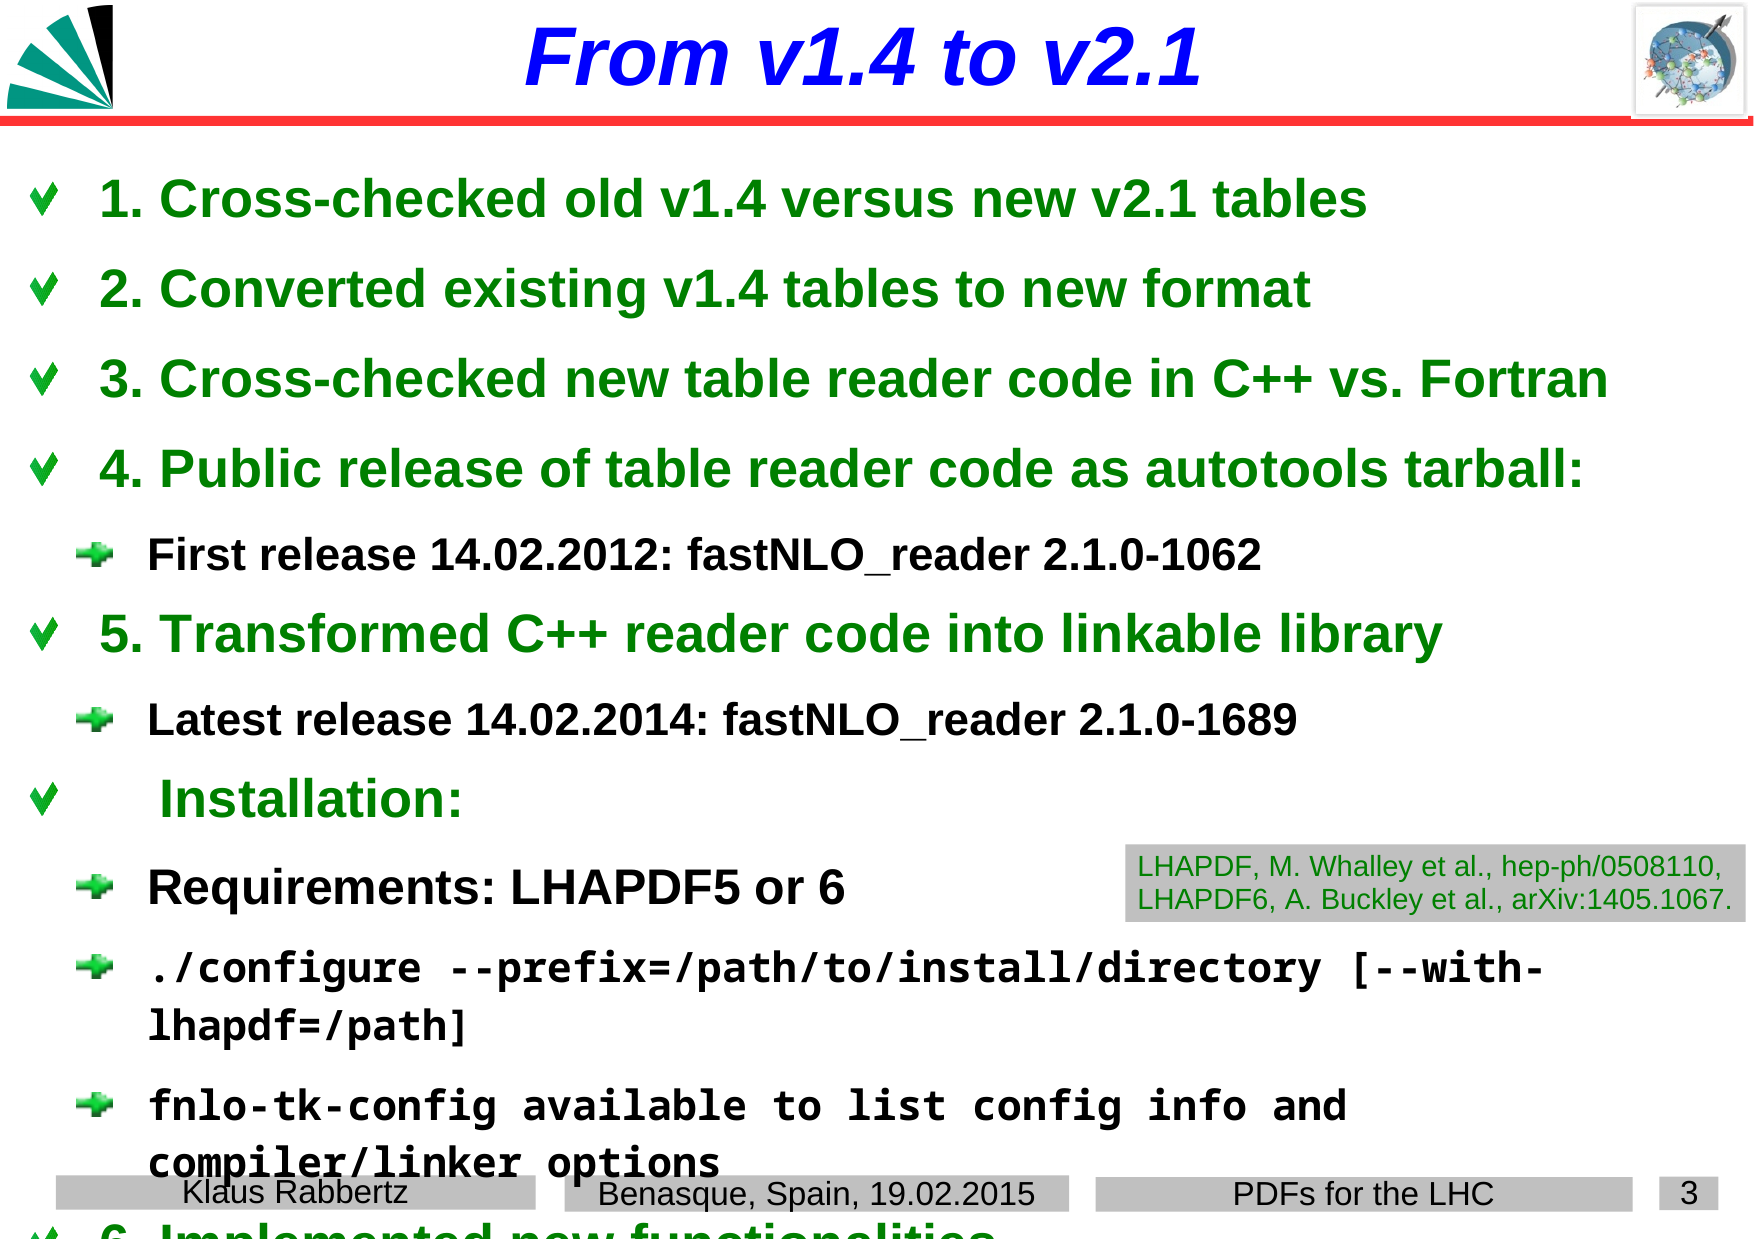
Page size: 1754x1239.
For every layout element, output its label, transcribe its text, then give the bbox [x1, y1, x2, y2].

picture [1631, 2, 1748, 119]
list 1. Cross-checked old v1.4 versus new v2.1 tables 2. Converted existing v1.4 tables to new format 3. Cross-checked new table reader code in C++ vs. Fortran 4. Public release of table reader code as autotools tarball: First release 14.02.2012: fastNLO_reader 2.1.0-1062 5. Transformed C++ reader code into linkable library Latest release 14.02.2014: fastNLO_reader 2.1.0-1689 Installation: Requirements: LHAPDF5 or 6 ./configure --prefix=/path/to/install/directory [--with-lhapdf=/path] fnlo-tk-config available to list config info and compiler/linker options 6. Implemented new functionalities … [17, 168, 1741, 1133]
picture [7, 5, 113, 110]
title From v1.4 to v2.1 [123, 0, 1606, 114]
text_box LHAPDF, M. Whalley et al., hep-ph/0508110, LHAPDF6, A. Buckley et al., arXiv:1405.1067. [1125, 844, 1744, 922]
